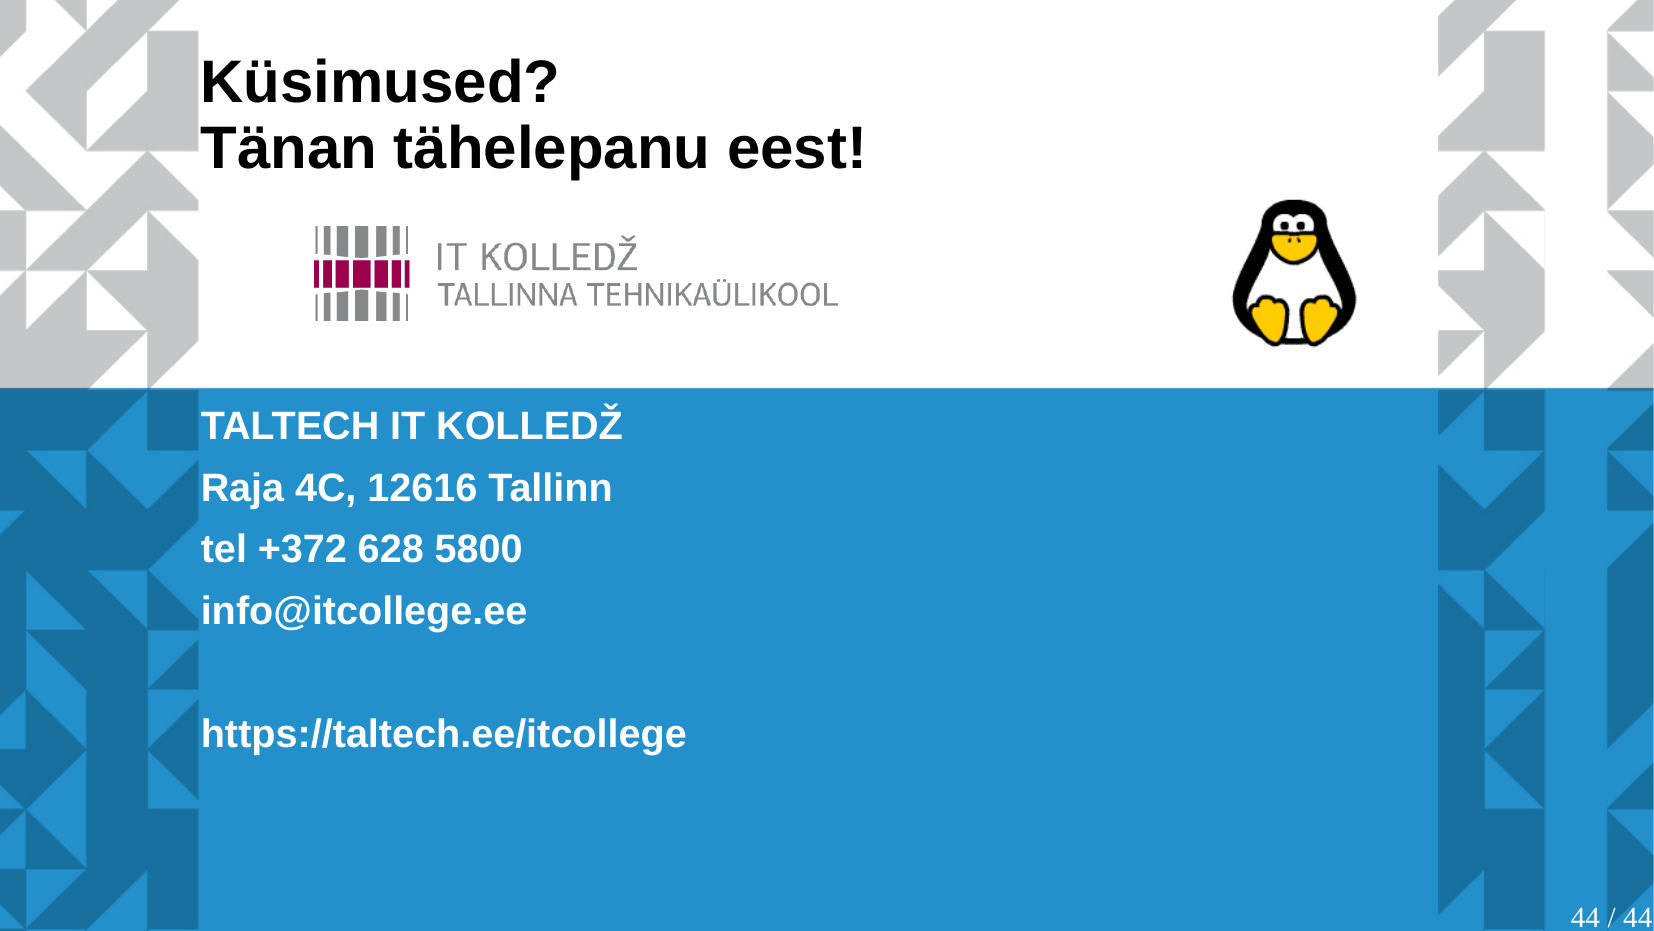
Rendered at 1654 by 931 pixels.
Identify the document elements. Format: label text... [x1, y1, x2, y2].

picture [0, 0, 1654, 931]
list TALTECH IT KOLLEDŽ Raja 4C, 12616 Tallinn tel +372 628 5800 info@itcollege.ee https://taltech.ee/itcollege [200, 403, 1430, 758]
title Küsimused? Tänan tähelepanu eest! [200, 37, 1170, 193]
